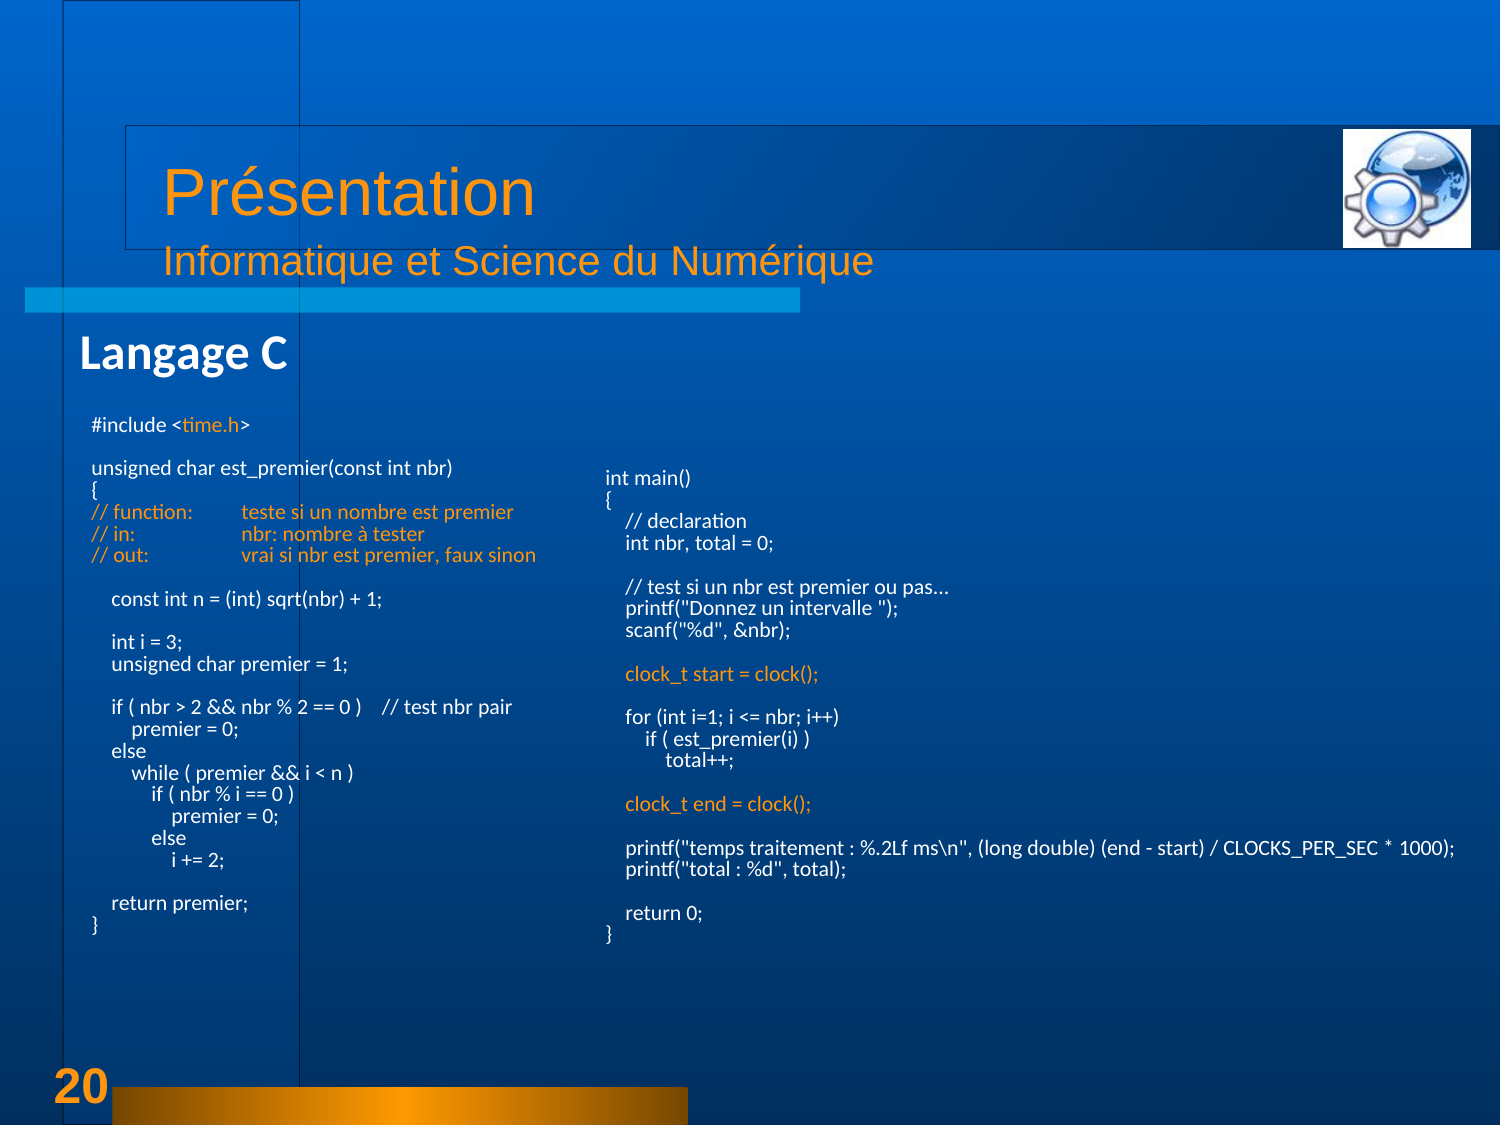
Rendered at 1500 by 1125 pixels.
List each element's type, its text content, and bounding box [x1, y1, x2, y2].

text_box Langage C [64, 325, 1335, 508]
text_box int main() { // declaration int nbr, total = 0; // test si un nbr est premier ou pas... printf("Donnez un intervalle "); scanf("%d", &nbr); clock_t start = clock(); for (int i=1; i <= nbr; i++) if ( est_premier(i) ) total++; clock_t end = clock(); printf("temps traitement : %.2Lf ms\n", (long double) (end - start) / CLOCKS_PER_SEC * 1000); printf("total : %d", total); return 0; } [590, 461, 1477, 1114]
picture [1343, 129, 1471, 248]
text_box #include <time.h> unsigned char est_premier(const int nbr) { // function: teste si un nombre est premier // in: nbr: nombre à tester // out: vrai si nbr est premier, faux sinon const int n = (int) sqrt(nbr) + 1; int i = 3; unsigned char premier = 1; if ( nbr > 2 && nbr % 2 == 0 ) // test nbr pair premier = 0; else while ( premier && i < n ) if ( nbr % i == 0 ) premier = 0; else i += 2; return premier; } [76, 408, 650, 1064]
